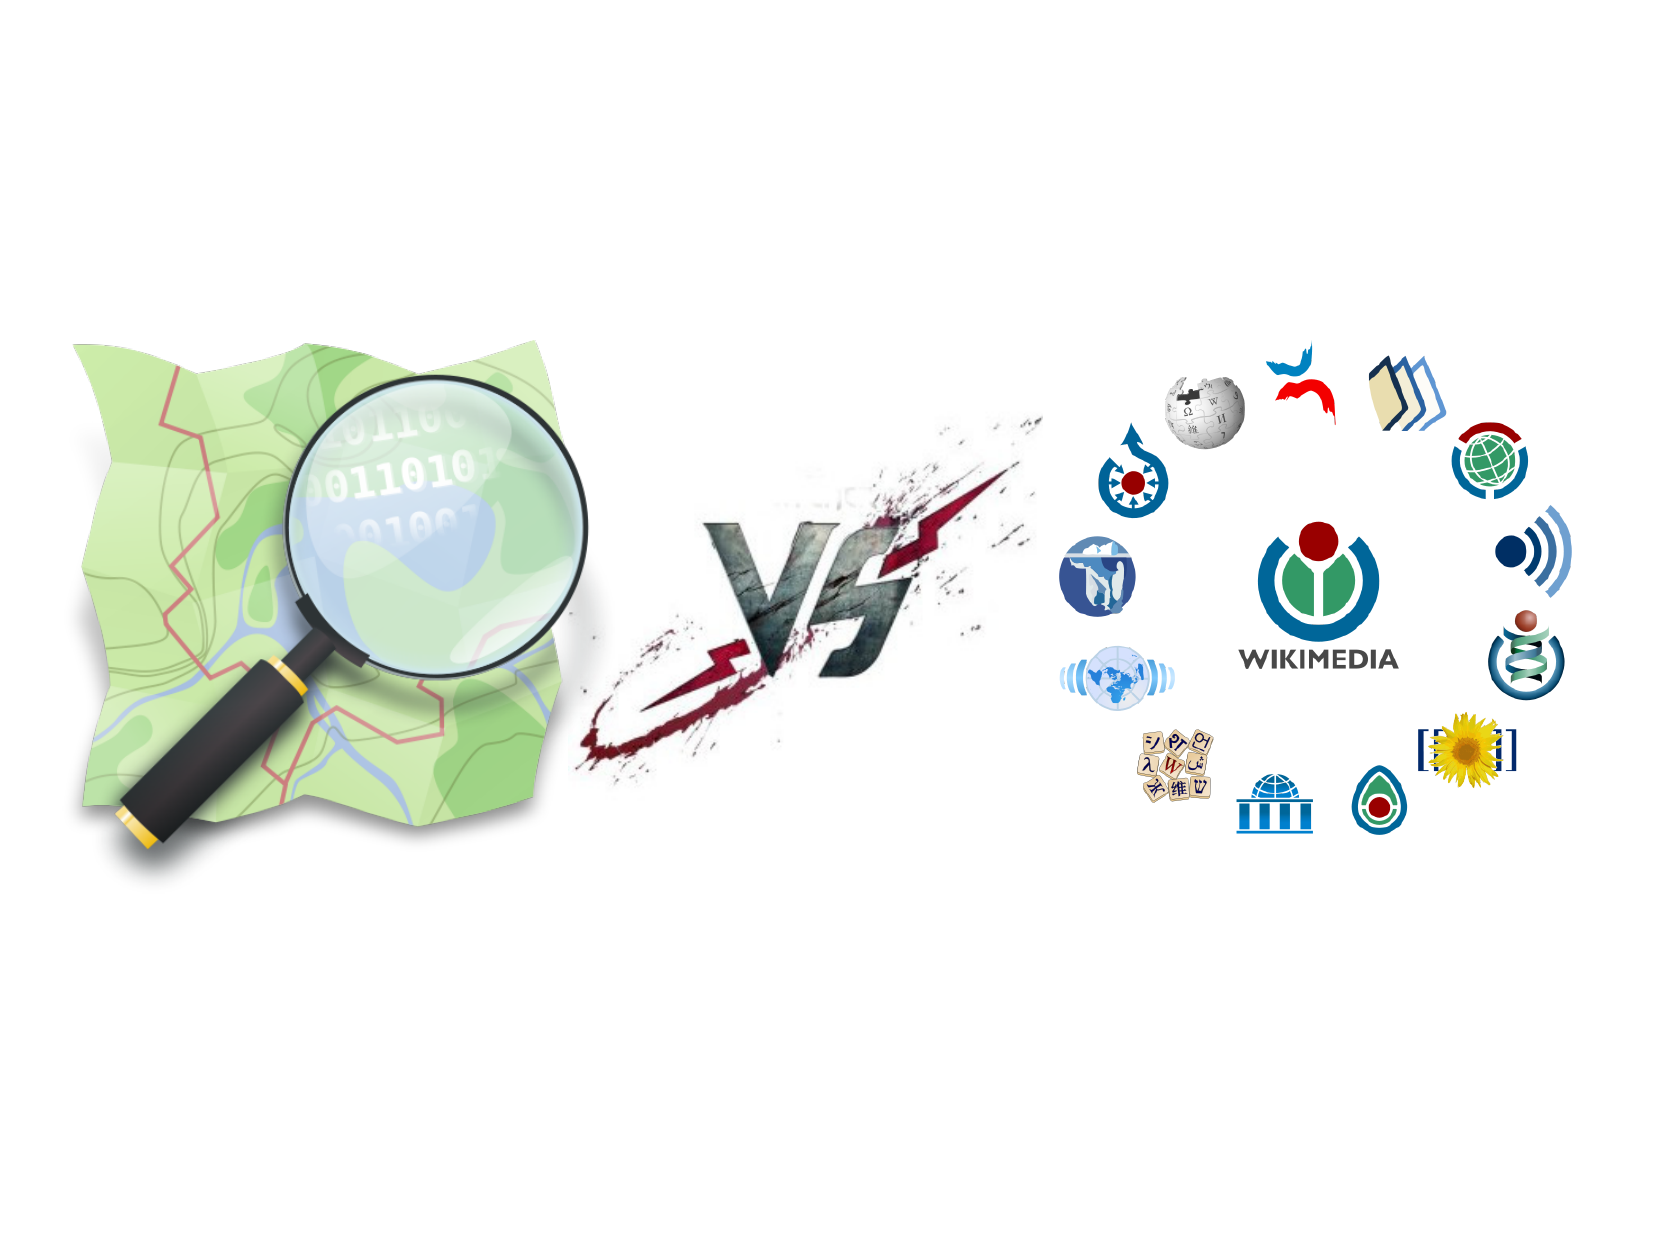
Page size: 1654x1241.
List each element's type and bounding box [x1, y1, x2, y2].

picture [53, 321, 1593, 902]
